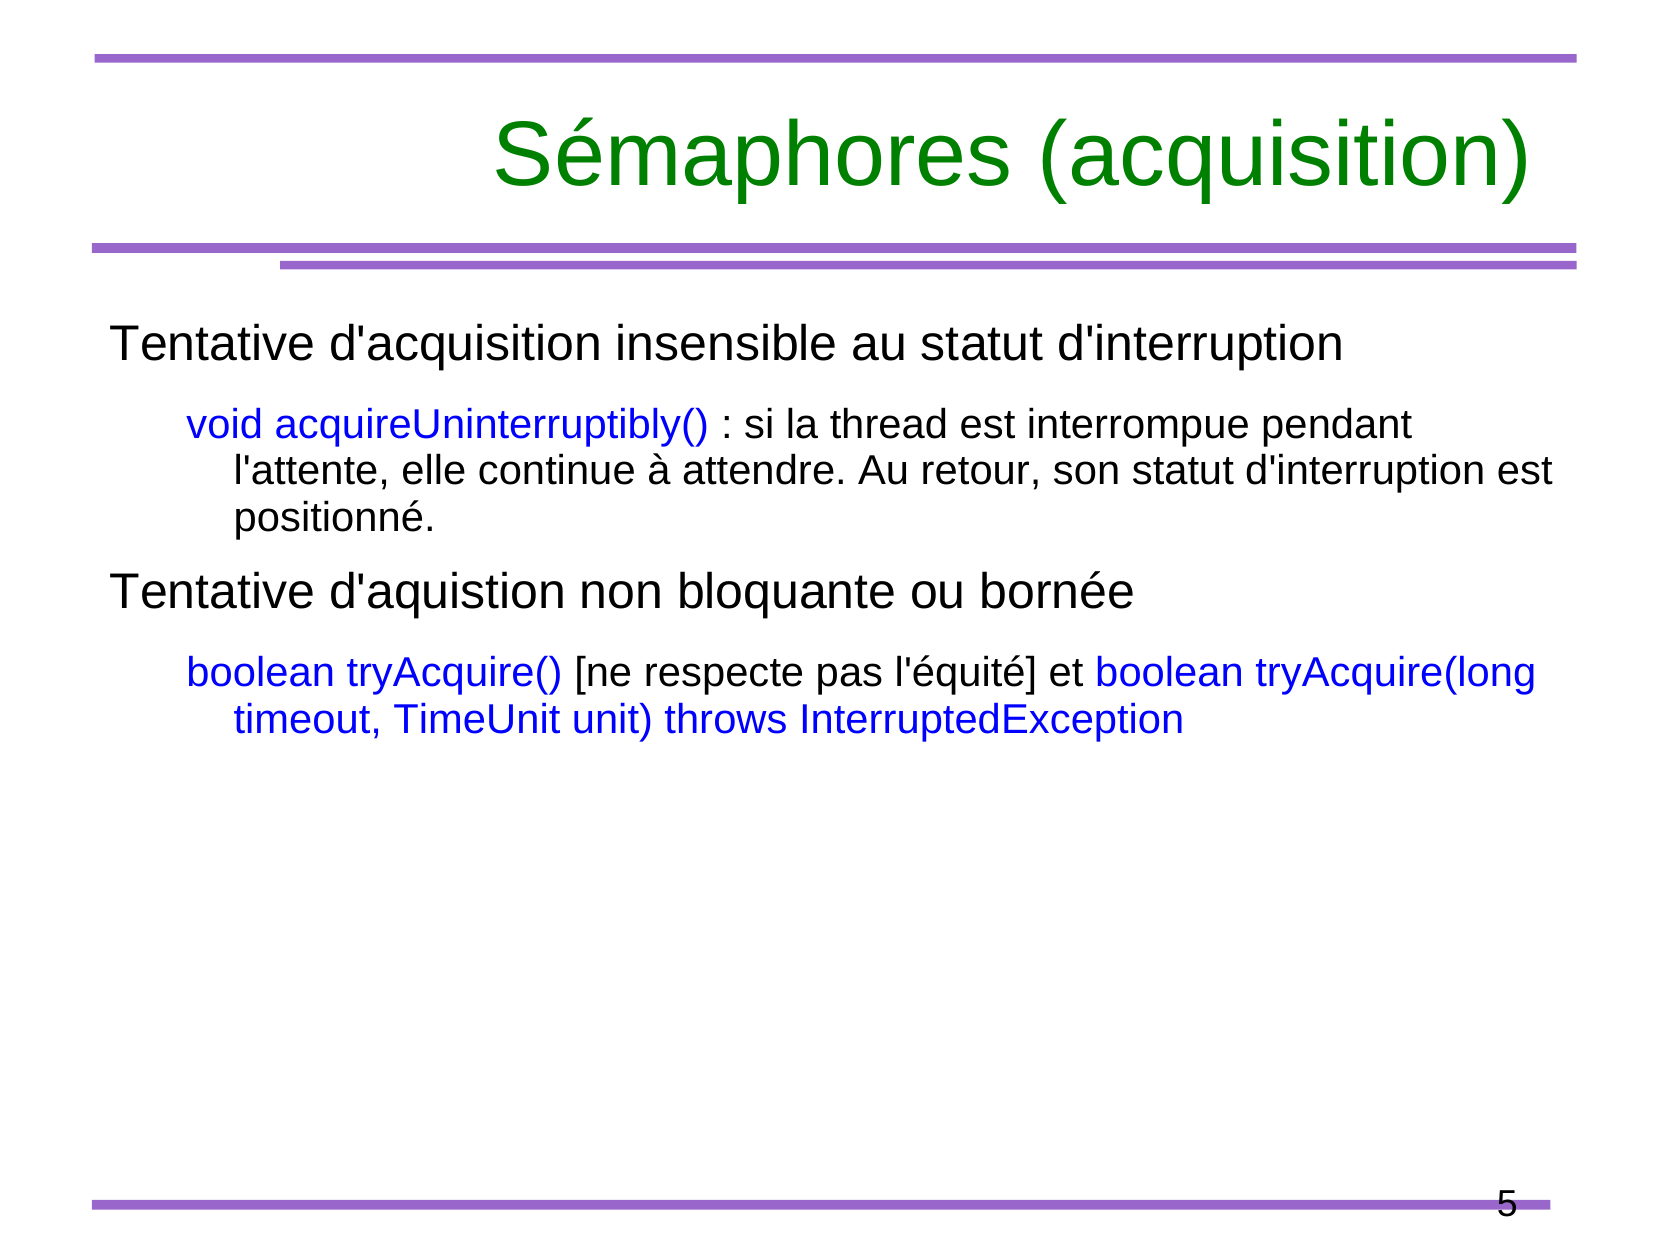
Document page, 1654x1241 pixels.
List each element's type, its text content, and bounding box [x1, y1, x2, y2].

list Tentative d'acquisition insensible au statut d'interruption void acquireUninterruptibly() : si la thread est interrompue pendant l'attente, elle continue à attendre. Au retour, son statut d'interruption est positionné. Tentative d'aquistion non bloquante ou bornée boolean tryAcquire() [ne respecte pas l'équité] et boolean tryAcquire(long timeout, TimeUnit unit) throws InterruptedException [92, 315, 1563, 1163]
title Sémaphores (acquisition) [121, 49, 1534, 257]
